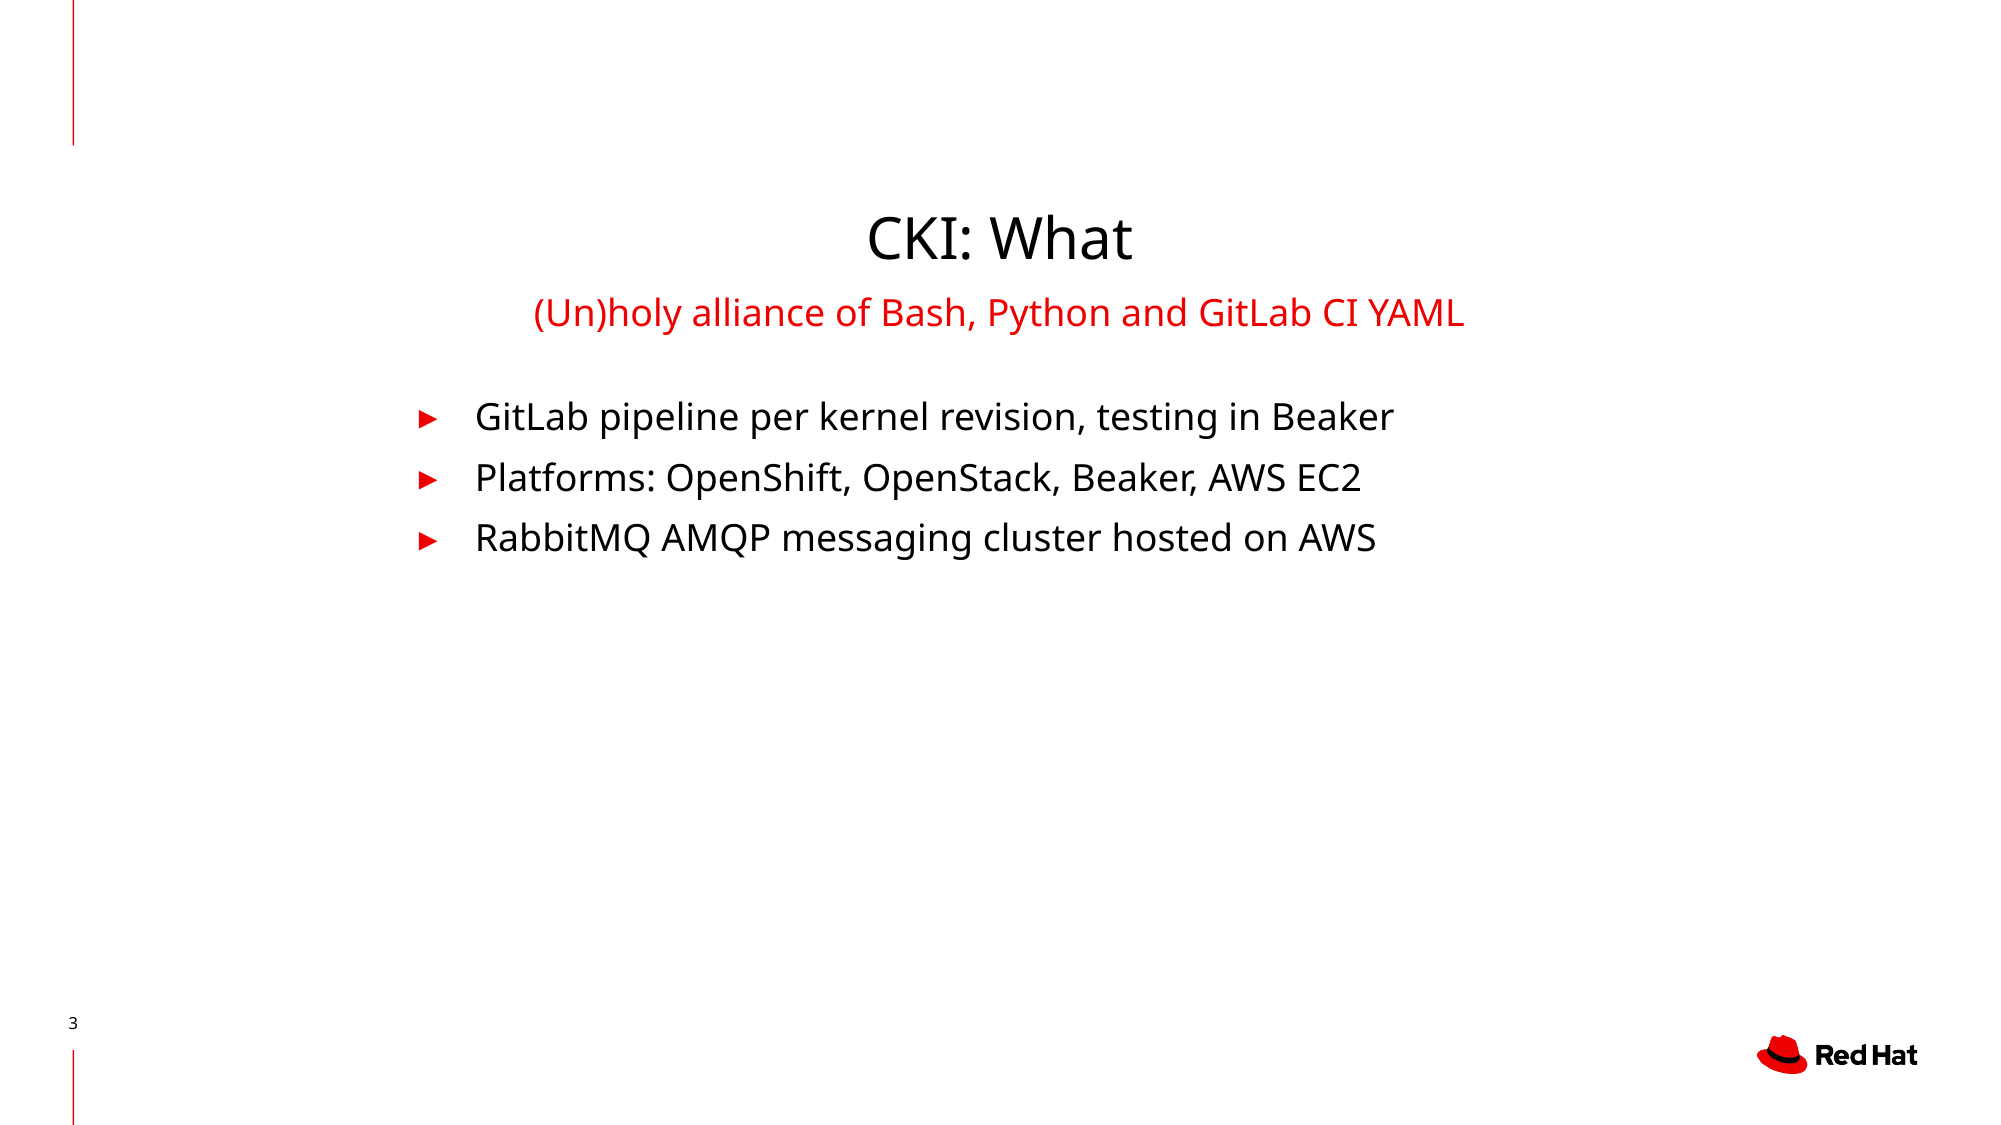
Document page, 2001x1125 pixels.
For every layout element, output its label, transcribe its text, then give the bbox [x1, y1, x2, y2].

slide_number <number> [13, 1012, 134, 1036]
subtitle (Un)holy alliance of Bash, Python and GitLab CI YAML [145, 271, 1855, 320]
title CKI: What [145, 180, 1855, 271]
picture [1757, 1035, 1918, 1074]
list GitLab pipeline per kernel revision, testing in Beaker Platforms: OpenShift, OpenStack, Beaker, AWS EC2 RabbitMQ AMQP messaging cluster hosted on AWS [399, 375, 1600, 975]
